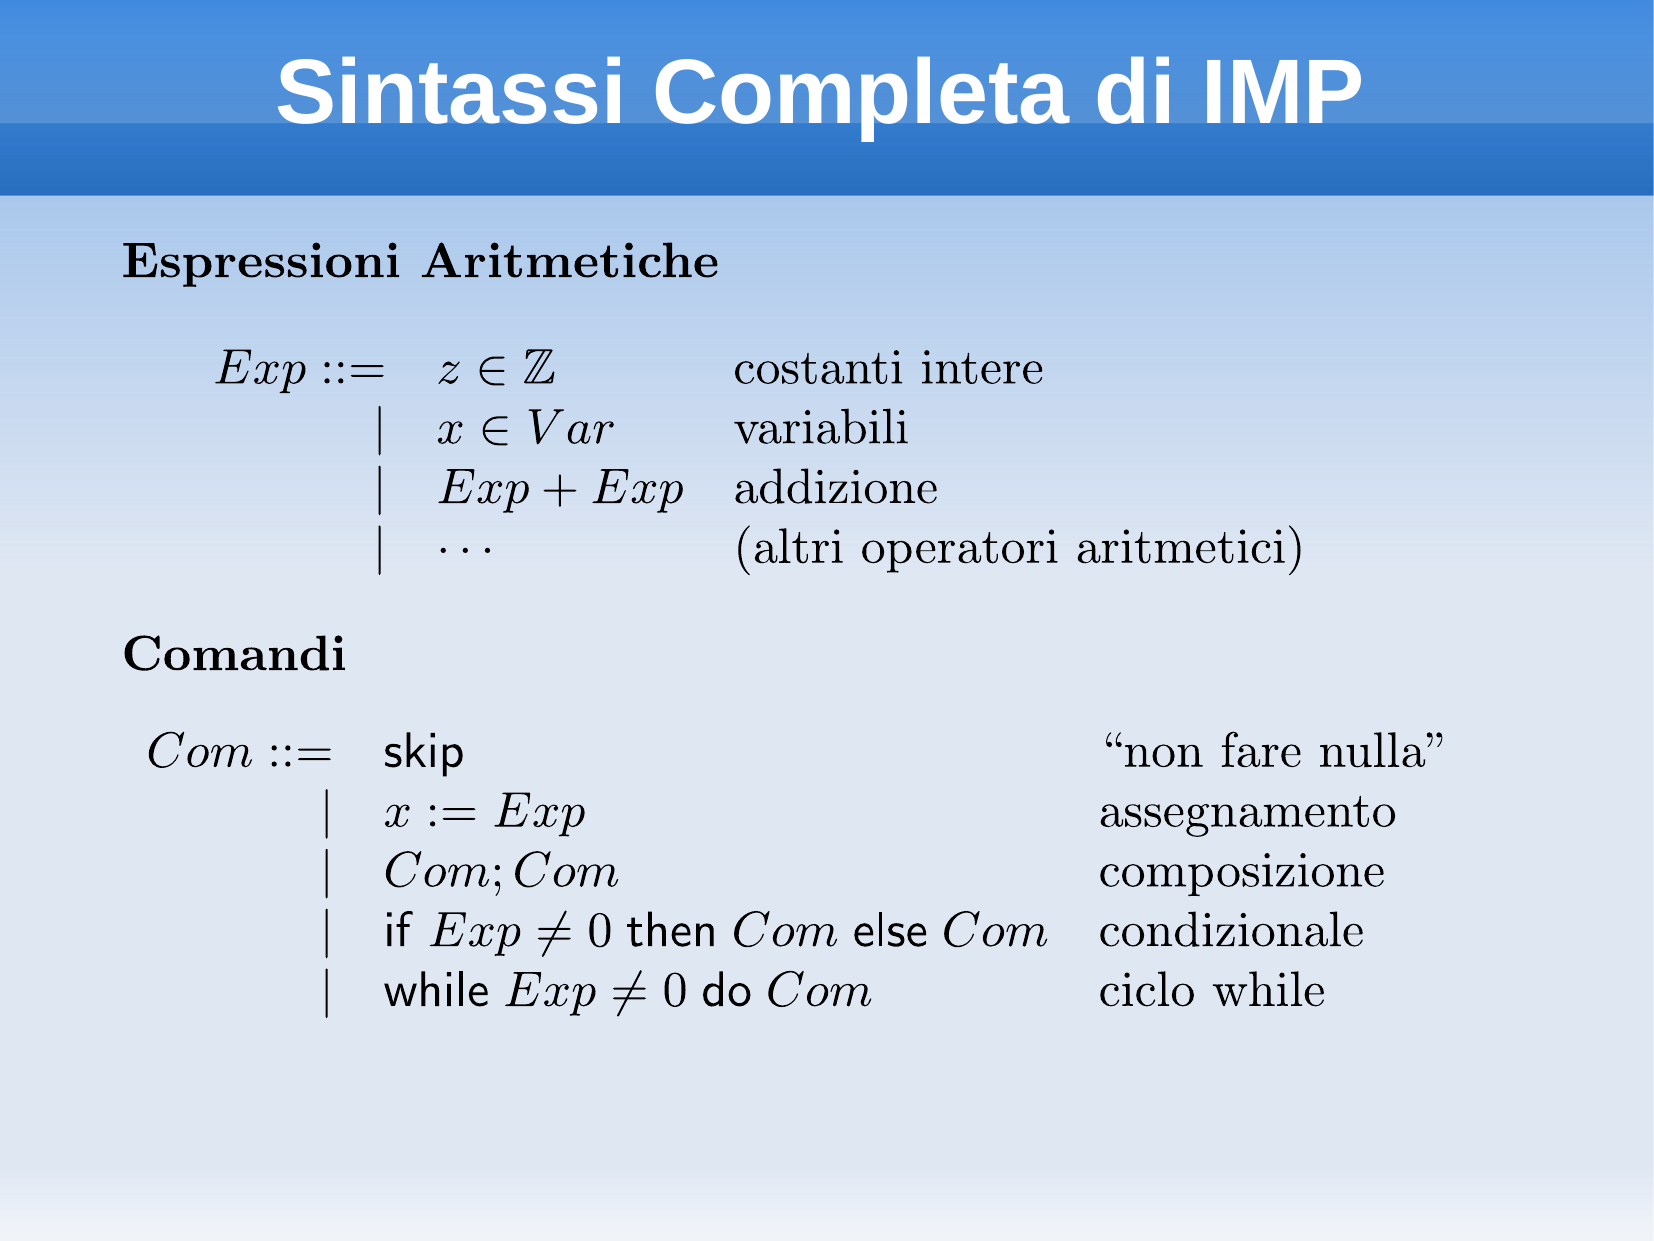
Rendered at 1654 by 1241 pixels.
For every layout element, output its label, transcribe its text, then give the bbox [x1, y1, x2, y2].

text_box [121, 242, 1451, 1019]
picture [0, 0, 1654, 1241]
title Sintassi Completa di IMP [76, 0, 1565, 188]
